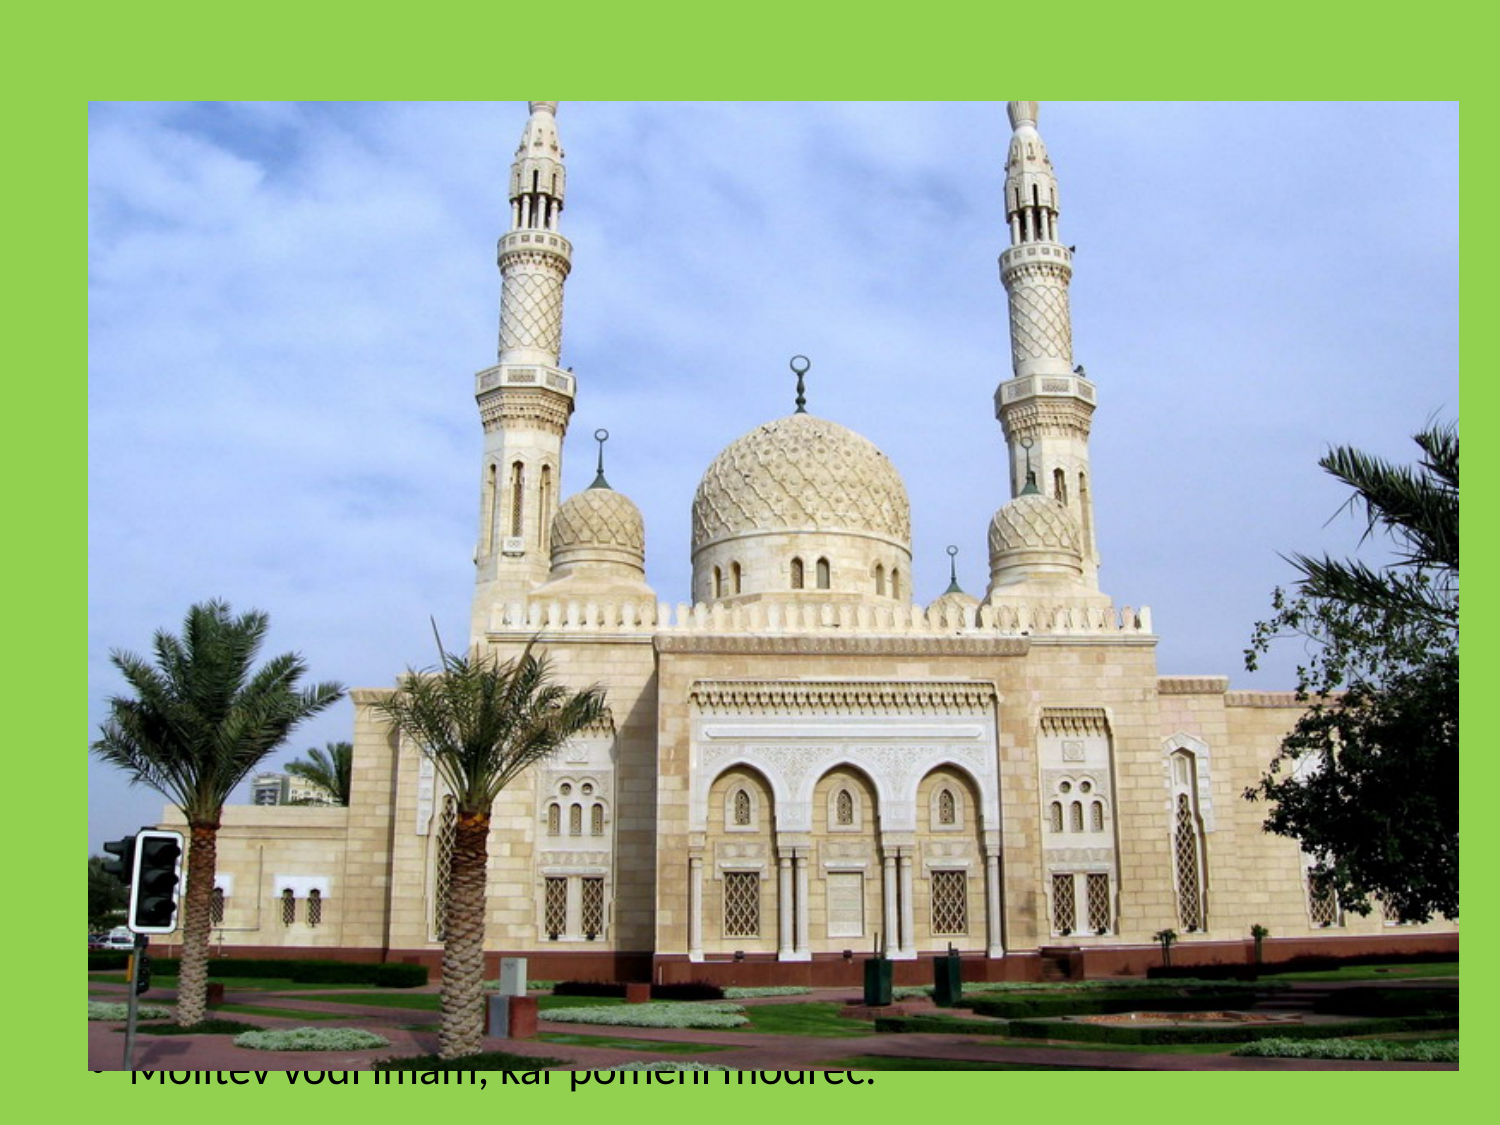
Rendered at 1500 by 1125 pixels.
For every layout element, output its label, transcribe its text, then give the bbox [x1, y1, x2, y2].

title Mošeje [75, 45, 739, 231]
list Mošeje so namenjene skupni molitvi in so središče skupnosti. Poleg glavnega prostora za molitev so še prostori za umivanje, učenje in poučevanje otrok. Zunaj so pogosto vodnjaki. Ob času, določenem za pet dnevnih molitev, kličejo z minaretov izreke iz sune, pogosto tudi z zvočnikom. To je klicanje k molitvi. Oseba, ki recitira verze, se imenuje muezin. Od vseh odraslih muslimanov se pričakuje, da se ob petkih udeležujejo opoldanskih molitev v mošeji. Ženske sedijo v mošeji ločeno od moških. Smer Meke je v mošeji nakazana z obokano nišo ali okrašeno ploščo na steni. Molitev vodi imam, kar pomeni modrec. [75, 231, 1425, 1106]
picture [88, 101, 1459, 1071]
